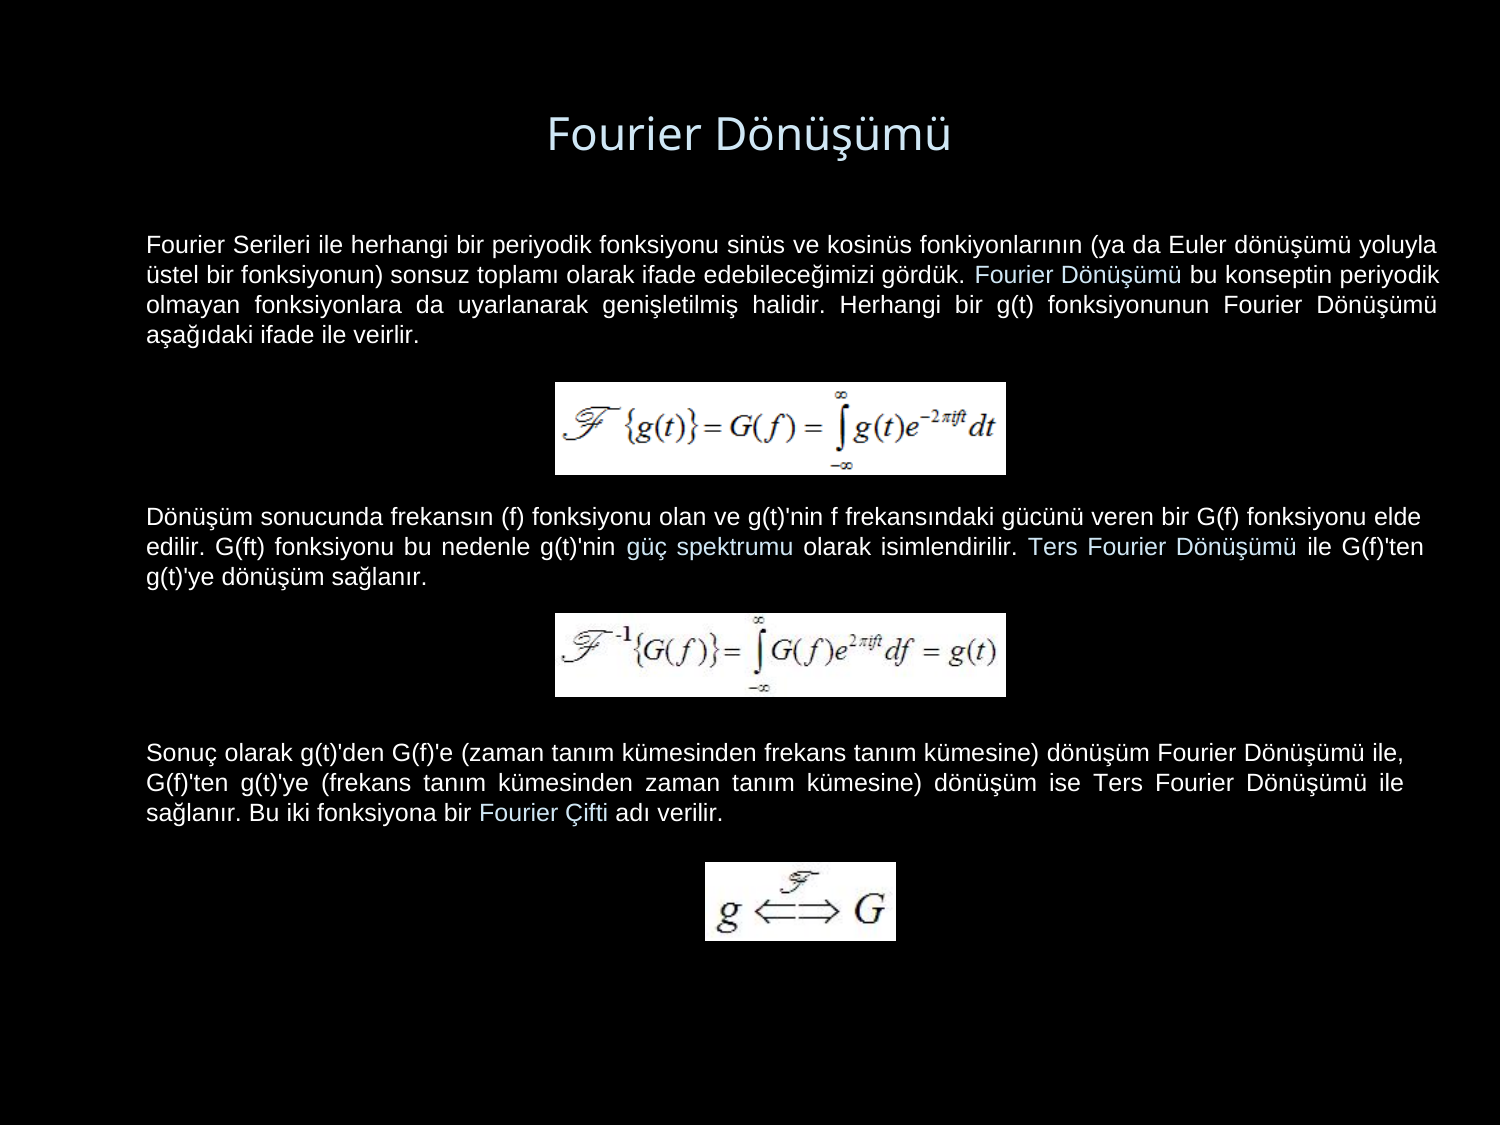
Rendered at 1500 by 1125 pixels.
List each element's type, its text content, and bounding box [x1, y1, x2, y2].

list Sonuç olarak g(t)'den G(f)'e (zaman tanım kümesinden frekans tanım kümesine) dönüşüm Fourier Dönüşümü ile, G(f)'ten g(t)'ye (frekans tanım kümesinden zaman tanım kümesine) dönüşüm ise Ters Fourier Dönüşümü ile sağlanır. Bu iki fonksiyona bir Fourier Çifti adı verilir. [75, 729, 1456, 845]
picture [555, 382, 1006, 476]
picture [555, 613, 1006, 697]
list Fourier Serileri ile herhangi bir periyodik fonksiyonu sinüs ve kosinüs fonkiyonlarının (ya da Euler dönüşümü yoluyla üstel bir fonksiyonun) sonsuz toplamı olarak ifade edebileceğimizi gördük. Fourier Dönüşümü bu konseptin periyodik olmayan fonksiyonlara da uyarlanarak genişletilmiş halidir. Herhangi bir g(t) fonksiyonunun Fourier Dönüşümü aşağıdaki ifade ile veirlir. [75, 221, 1456, 383]
list Dönüşüm sonucunda frekansın (f) fonksiyonu olan ve g(t)'nin f frekansındaki gücünü veren bir G(f) fonksiyonu elde edilir. G(ft) fonksiyonu bu nedenle g(t)'nin güç spektrumu olarak isimlendirilir. Ters Fourier Dönüşümü ile G(f)'ten g(t)'ye dönüşüm sağlanır. [75, 492, 1456, 609]
title Fourier Dönüşümü [75, 71, 1426, 192]
picture [705, 862, 896, 941]
